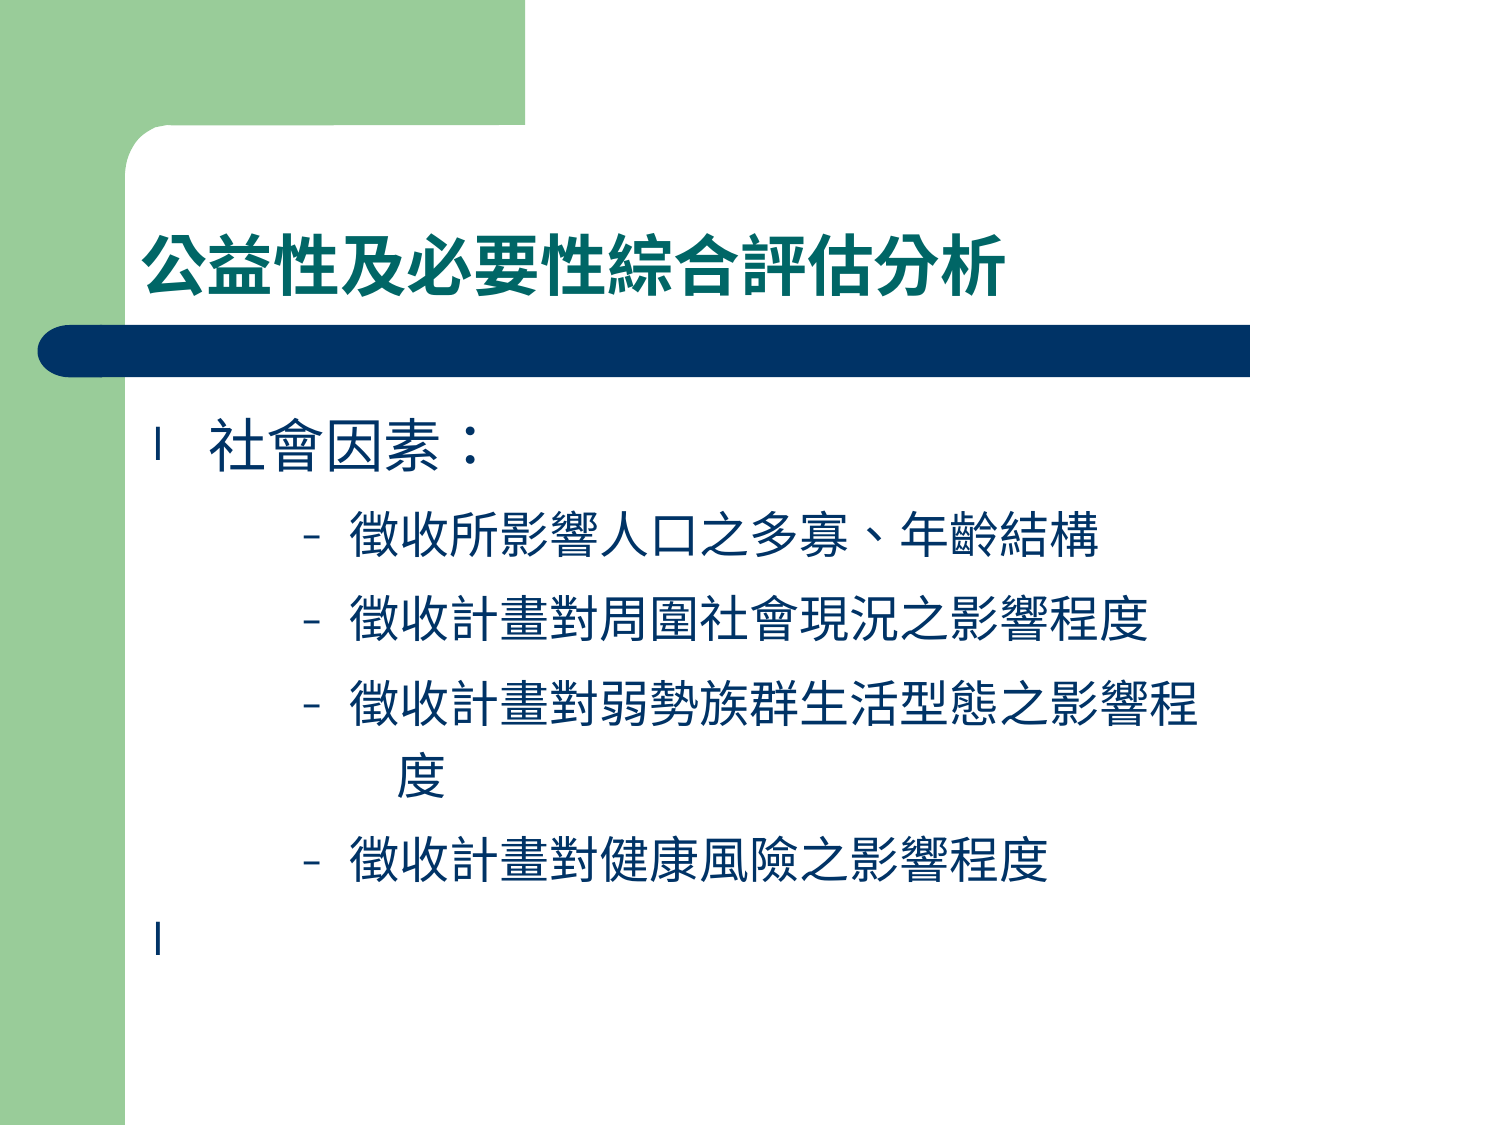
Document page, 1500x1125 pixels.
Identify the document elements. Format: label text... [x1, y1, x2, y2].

list 社會因素： 徵收所影響人口之多寡、年齡結構 徵收計畫對周圍社會現況之影響程度 徵收計畫對弱勢族群生活型態之影響程度 徵收計畫對健康風險之影響程度 [137, 387, 1247, 999]
title 公益性及必要性綜合評估分析 [125, 125, 1426, 313]
